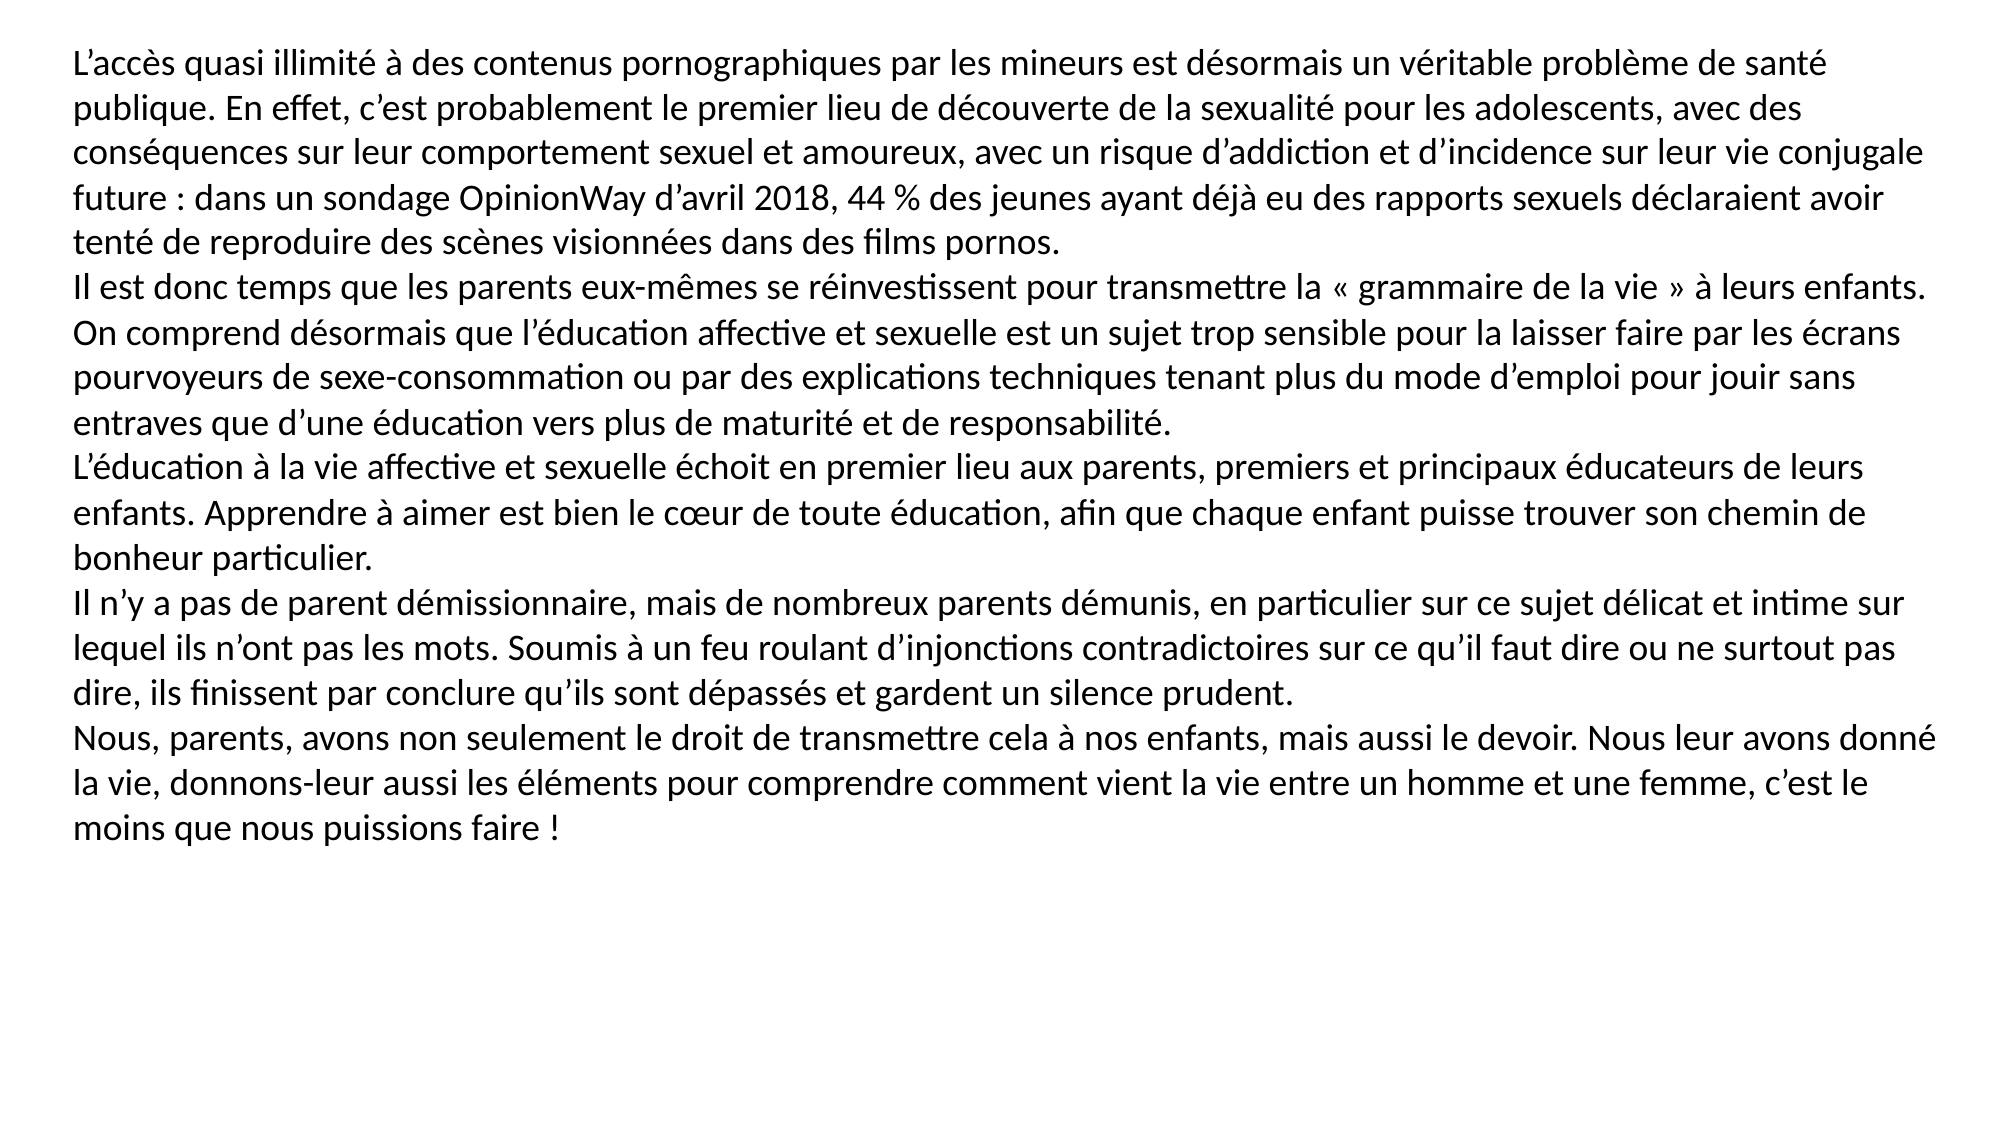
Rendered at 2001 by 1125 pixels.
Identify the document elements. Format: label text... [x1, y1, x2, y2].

text_box L’accès quasi illimité à des contenus pornographiques par les mineurs est désormais un véritable problème de santé publique. En effet, c’est probablement le premier lieu de découverte de la sexualité pour les adolescents, avec des conséquences sur leur comportement sexuel et amoureux, avec un risque d’addiction et d’incidence sur leur vie conjugale future : dans un sondage OpinionWay d’avril 2018, 44 % des jeunes ayant déjà eu des rapports sexuels déclaraient avoir tenté de reproduire des scènes visionnées dans des films pornos. Il est donc temps que les parents eux-mêmes se réinvestissent pour transmettre la « grammaire de la vie » à leurs enfants. On comprend désormais que l’éducation affective et sexuelle est un sujet trop sensible pour la laisser faire par les écrans pourvoyeurs de sexe-consommation ou par des explications techniques tenant plus du mode d’emploi pour jouir sans entraves que d’une éducation vers plus de maturité et de responsabilité. L’éducation à la vie affective et sexuelle échoit en premier lieu aux parents, premiers et principaux éducateurs de leurs enfants. Apprendre à aimer est bien le cœur de toute éducation, afin que chaque enfant puisse trouver son chemin de bonheur particulier. Il n’y a pas de parent démissionnaire, mais de nombreux parents démunis, en particulier sur ce sujet délicat et intime sur lequel ils n’ont pas les mots. Soumis à un feu roulant d’injonctions contradictoires sur ce qu’il faut dire ou ne surtout pas dire, ils finissent par conclure qu’ils sont dépassés et gardent un silence prudent. Nous, parents, avons non seulement le droit de transmettre cela à nos enfants, mais aussi le devoir. Nous leur avons donné la vie, donnons-leur aussi les éléments pour comprendre comment vient la vie entre un homme et une femme, c’est le moins que nous puissions faire ! [57, 29, 1960, 864]
